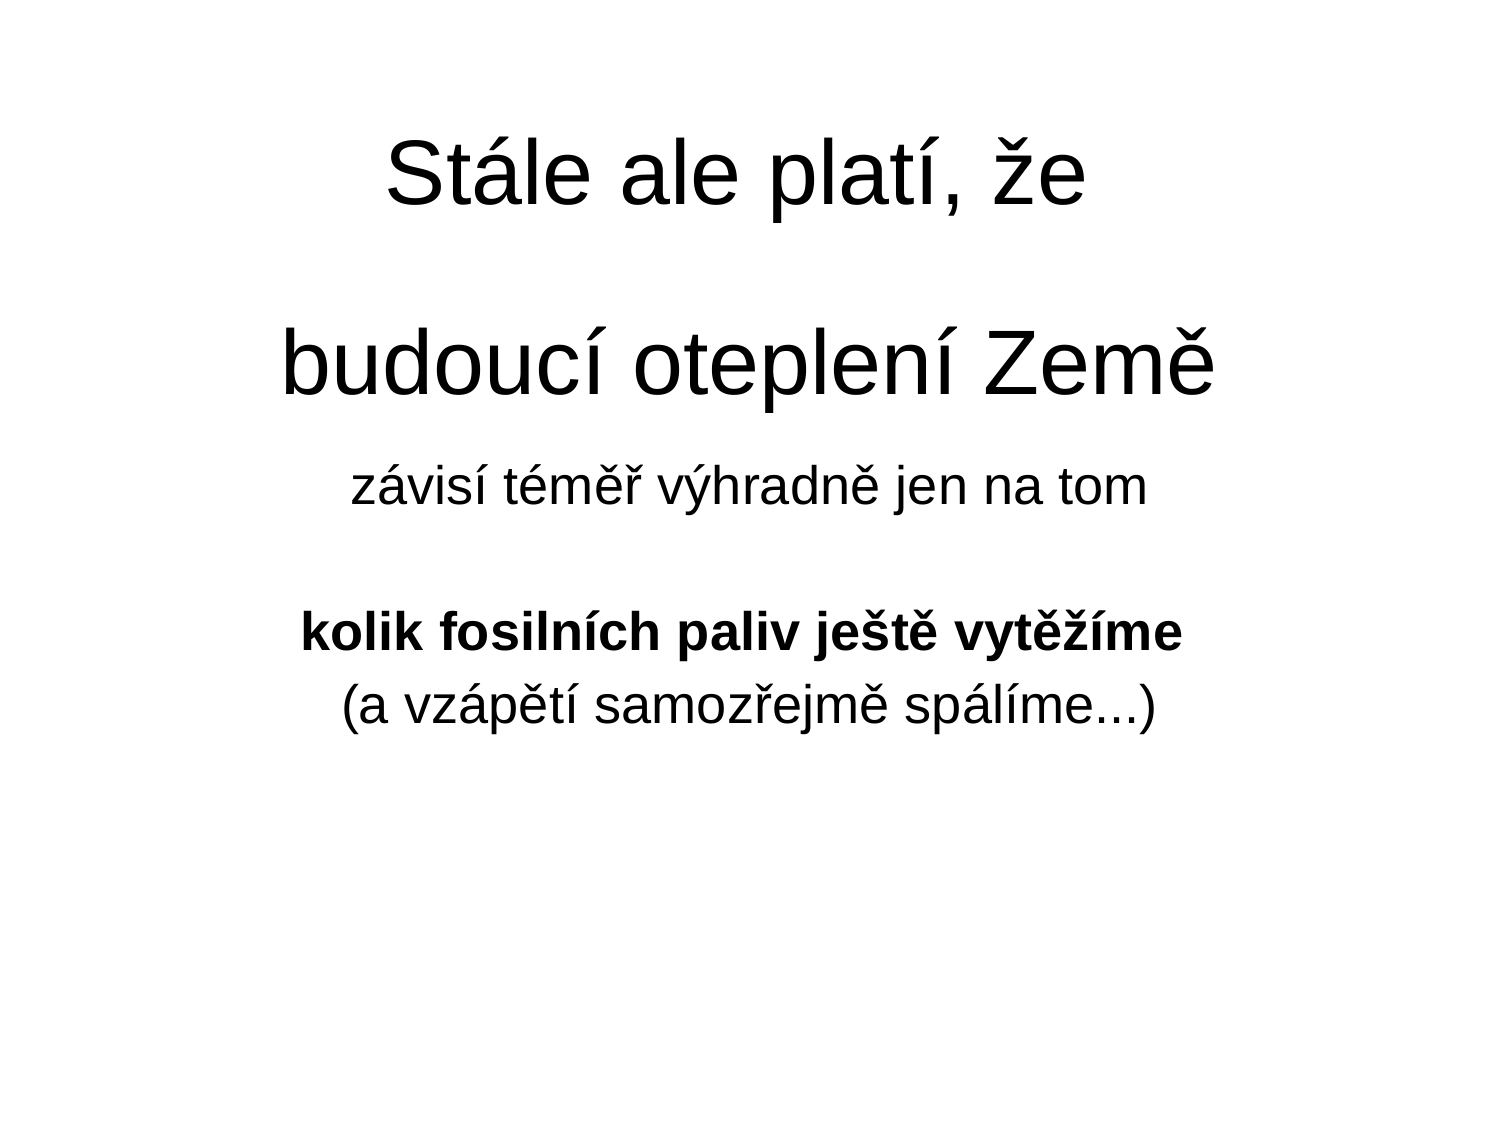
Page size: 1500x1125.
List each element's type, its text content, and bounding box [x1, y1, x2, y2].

title Stále ale platí, že budoucí oteplení Země [75, 127, 1425, 414]
list závisí téměř výhradně jen na tom kolik fosilních paliv ještě vytěžíme (a vzápětí samozřejmě spálíme...) [75, 459, 1425, 1113]
